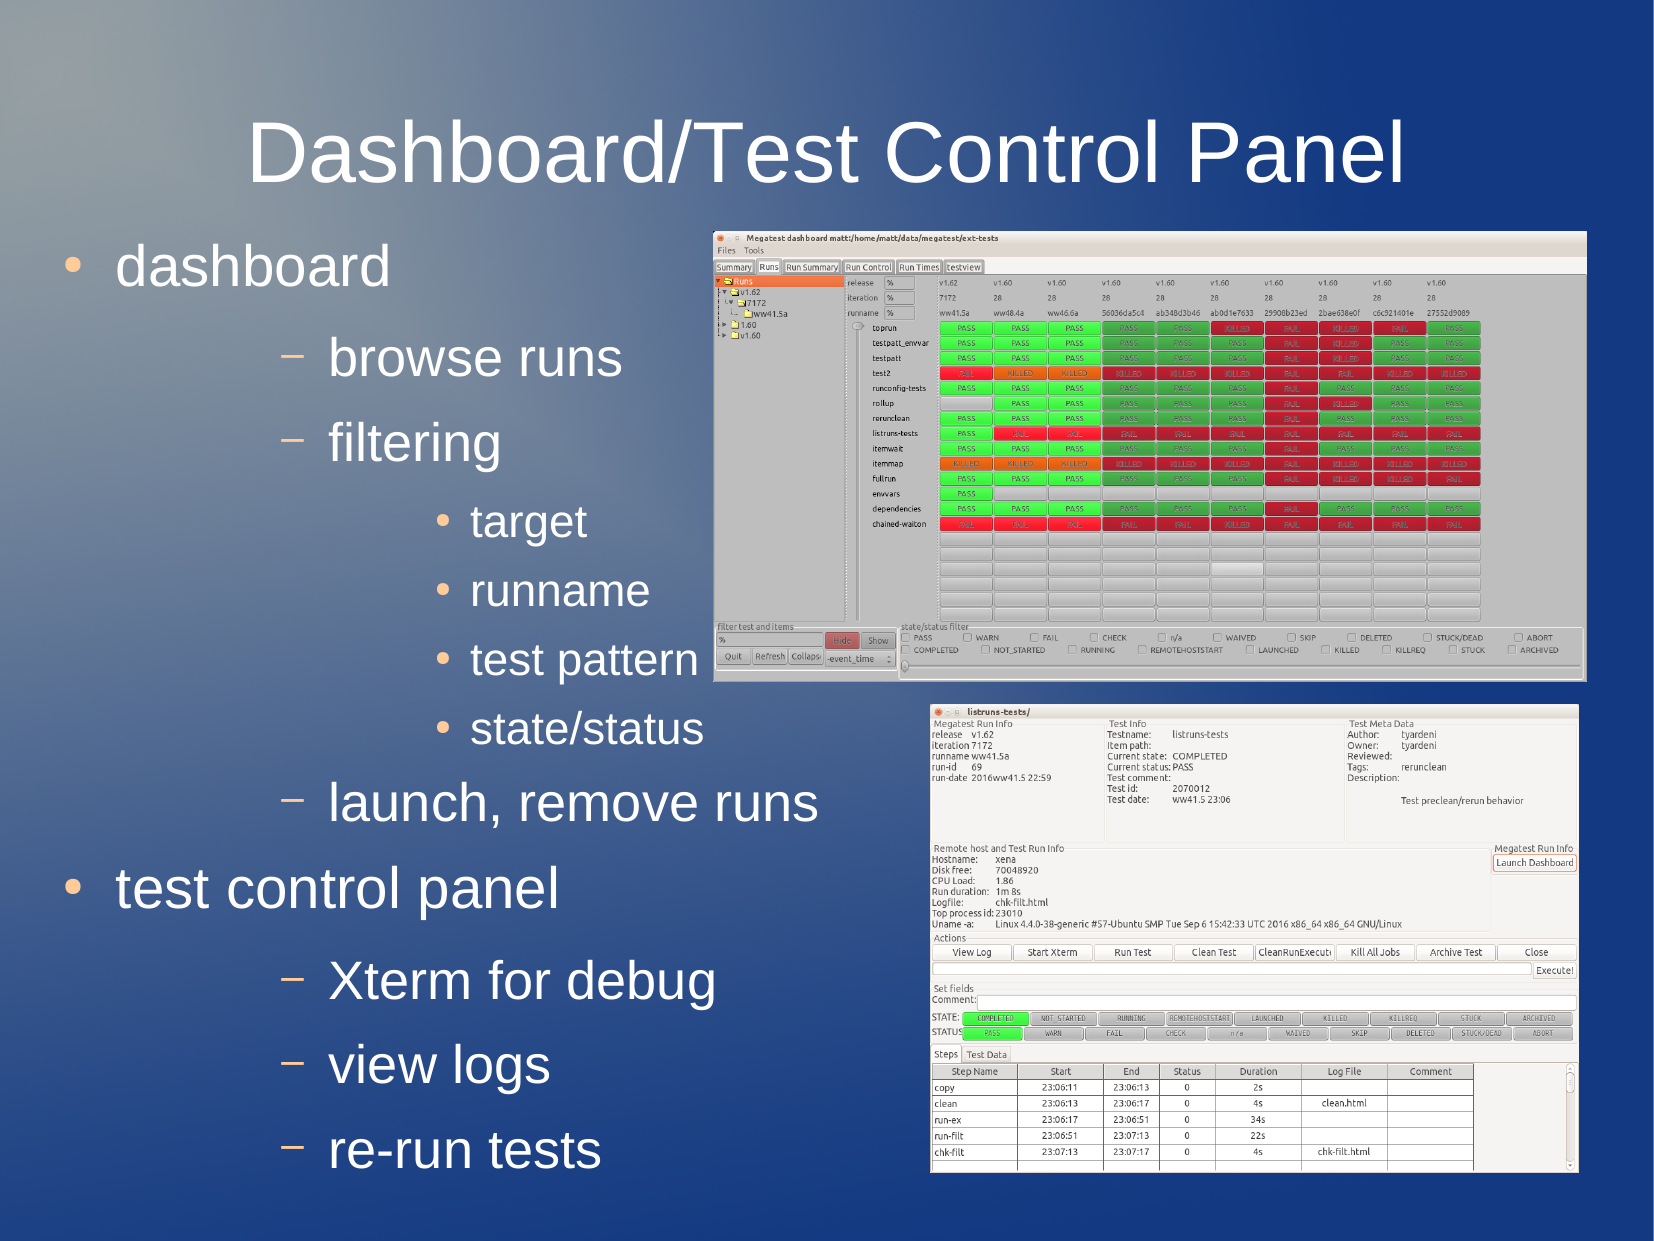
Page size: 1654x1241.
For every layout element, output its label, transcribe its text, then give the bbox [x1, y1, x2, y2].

title Dashboard/Test Control Panel [82, 49, 1571, 233]
list dashboard browse runs filtering target runname test pattern state/status launch, remove runs test control panel Xterm for debug view logs re-run tests [45, 233, 961, 1241]
picture [0, 0, 1654, 1241]
